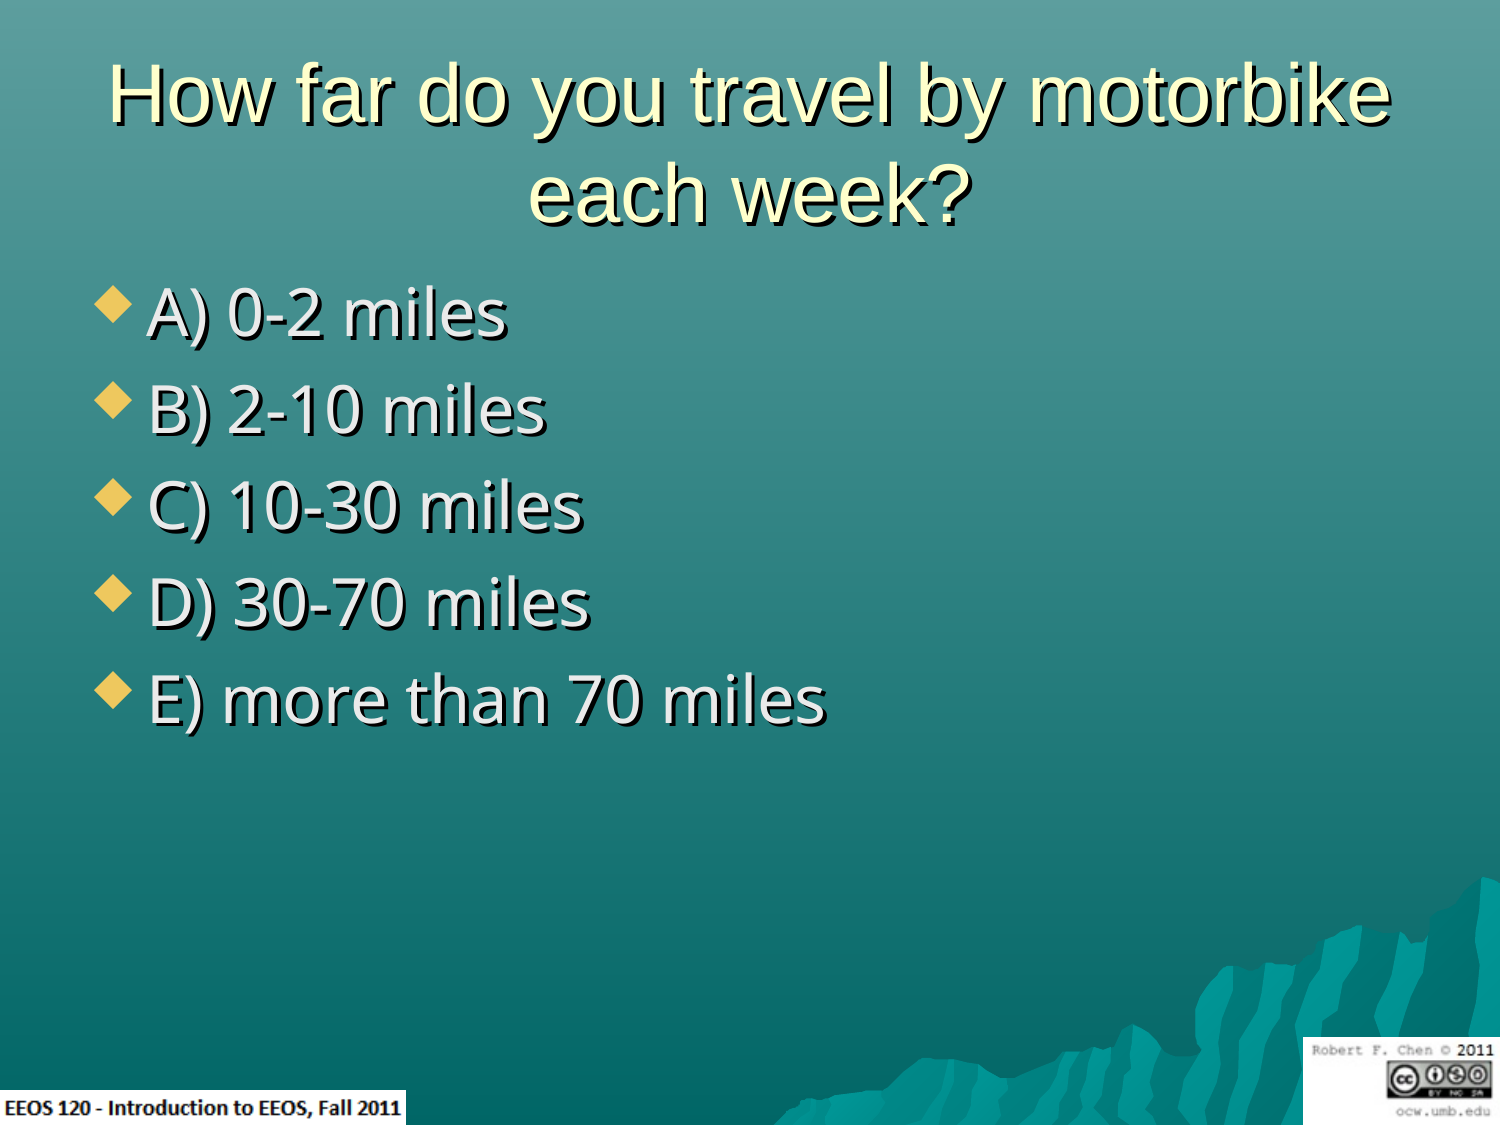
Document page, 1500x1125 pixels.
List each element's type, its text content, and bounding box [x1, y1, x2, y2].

picture [0, 1090, 406, 1125]
list A) 0-2 miles B) 2-10 miles C) 10-30 miles D) 30-70 miles E) more than 70 miles [75, 262, 1426, 1006]
title How far do you travel by motorbike each week? [75, 31, 1426, 247]
picture [1303, 1037, 1500, 1125]
